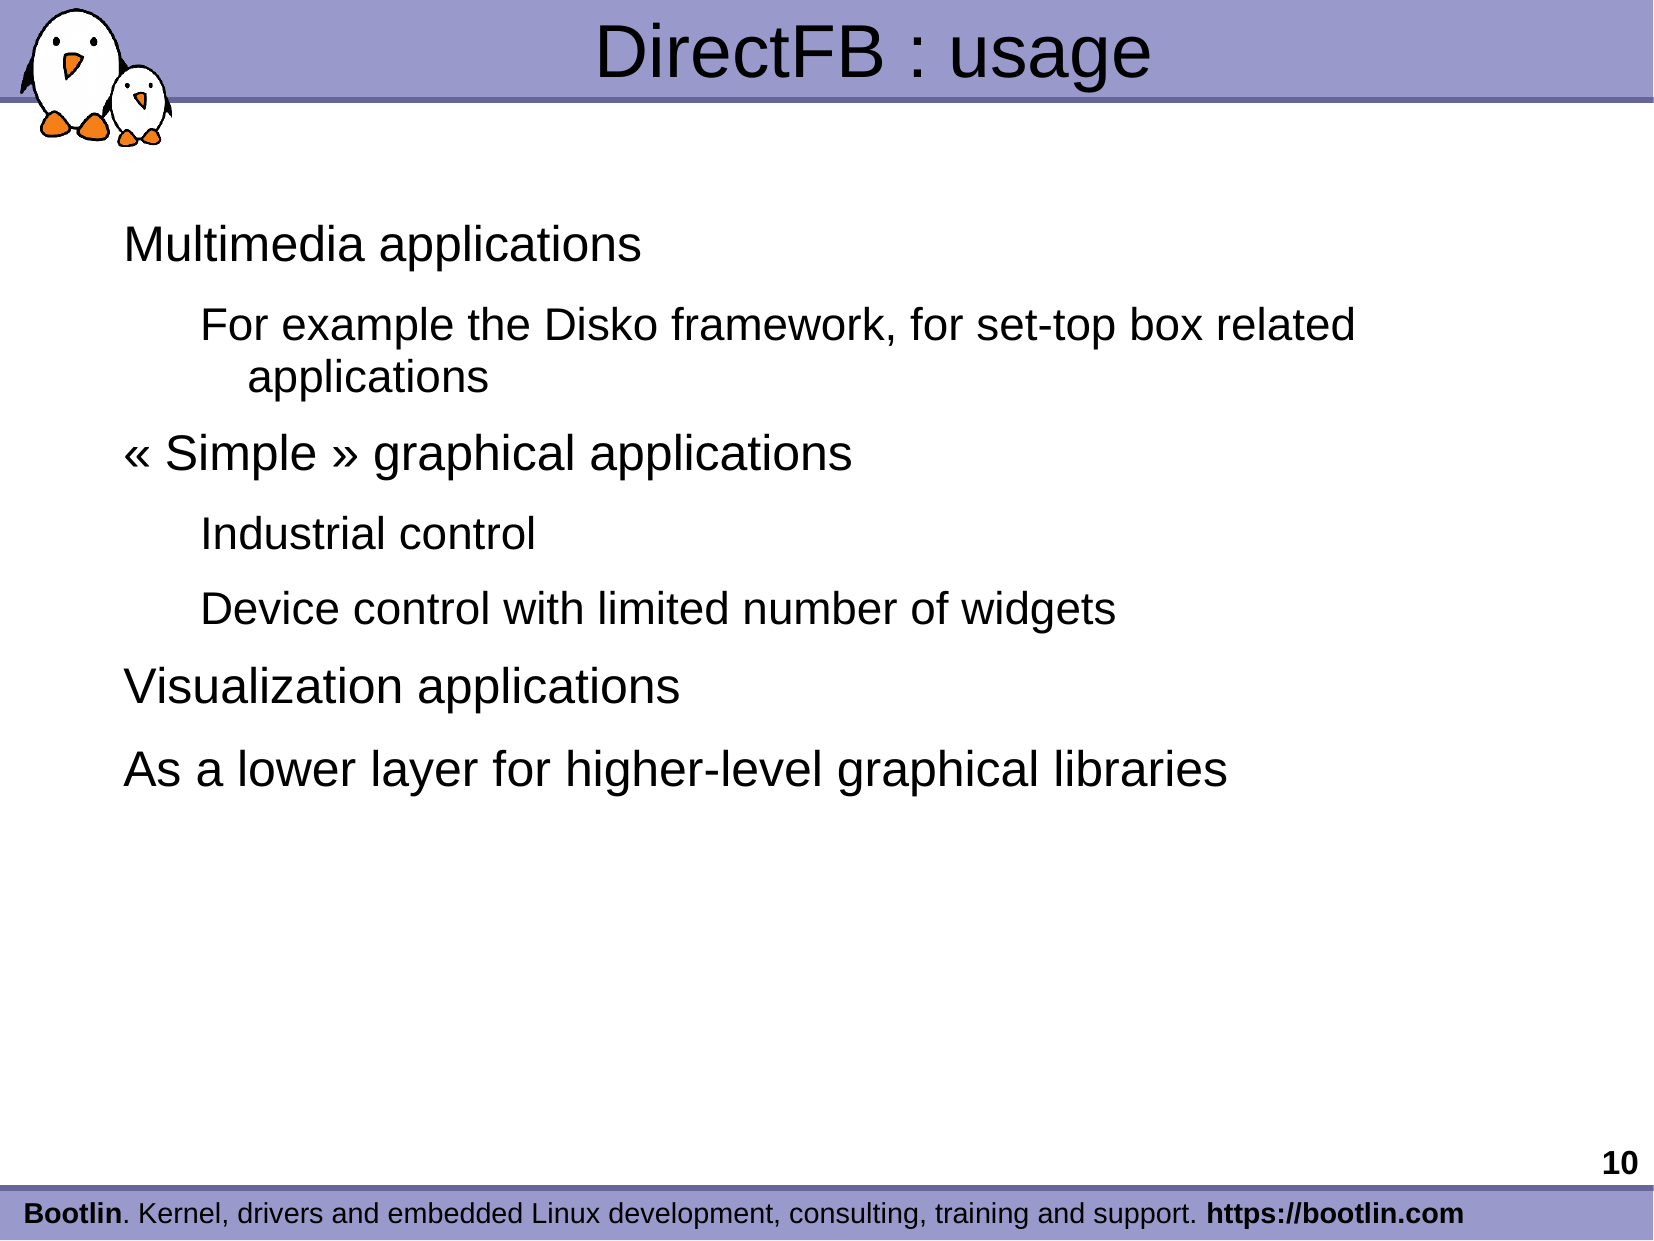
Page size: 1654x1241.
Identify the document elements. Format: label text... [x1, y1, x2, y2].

title DirectFB : usage [197, 5, 1551, 97]
picture [20, 8, 172, 147]
list Multimedia applications For example the Disko framework, for set-top box related applications « Simple » graphical applications Industrial control Device control with limited number of widgets Visualization applications As a lower layer for higher-level graphical libraries [105, 216, 1518, 1066]
